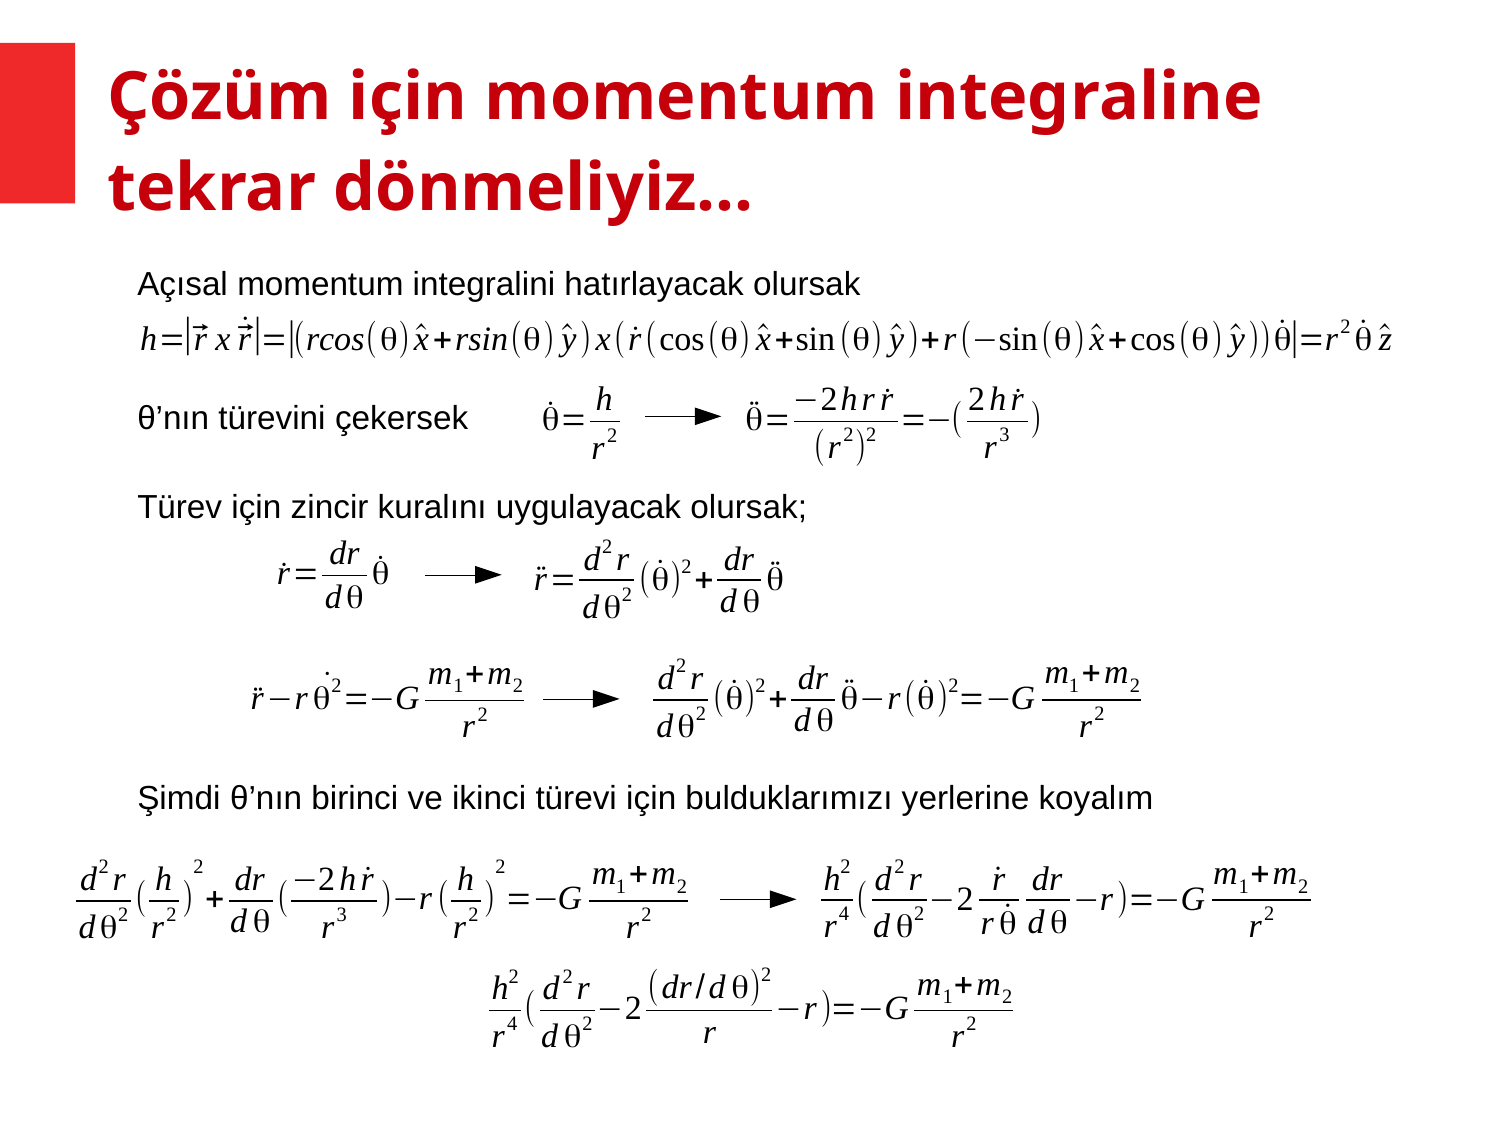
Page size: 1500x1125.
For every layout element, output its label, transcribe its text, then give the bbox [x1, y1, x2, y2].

chart [646, 653, 1149, 745]
chart [134, 314, 1399, 360]
chart [271, 534, 395, 616]
title Çözüm için momentum integraline tekrar dönmeliyiz... [107, 44, 1425, 233]
chart [813, 854, 1318, 946]
chart [244, 654, 532, 746]
text_box Türev için zincir kuralını uygulayacak olursak; [122, 481, 1157, 534]
chart [68, 854, 696, 946]
text_box Şimdi θ’nın birinci ve ikinci türevi için bulduklarımızı yerlerine koyalım [122, 772, 1402, 825]
chart [739, 380, 1047, 469]
chart [481, 962, 1021, 1055]
text_box Açısal momentum integralini hatırlayacak olursak [122, 258, 1157, 311]
chart [536, 380, 627, 467]
text_box θ’nın türevini çekersek [122, 392, 536, 445]
chart [528, 535, 790, 626]
